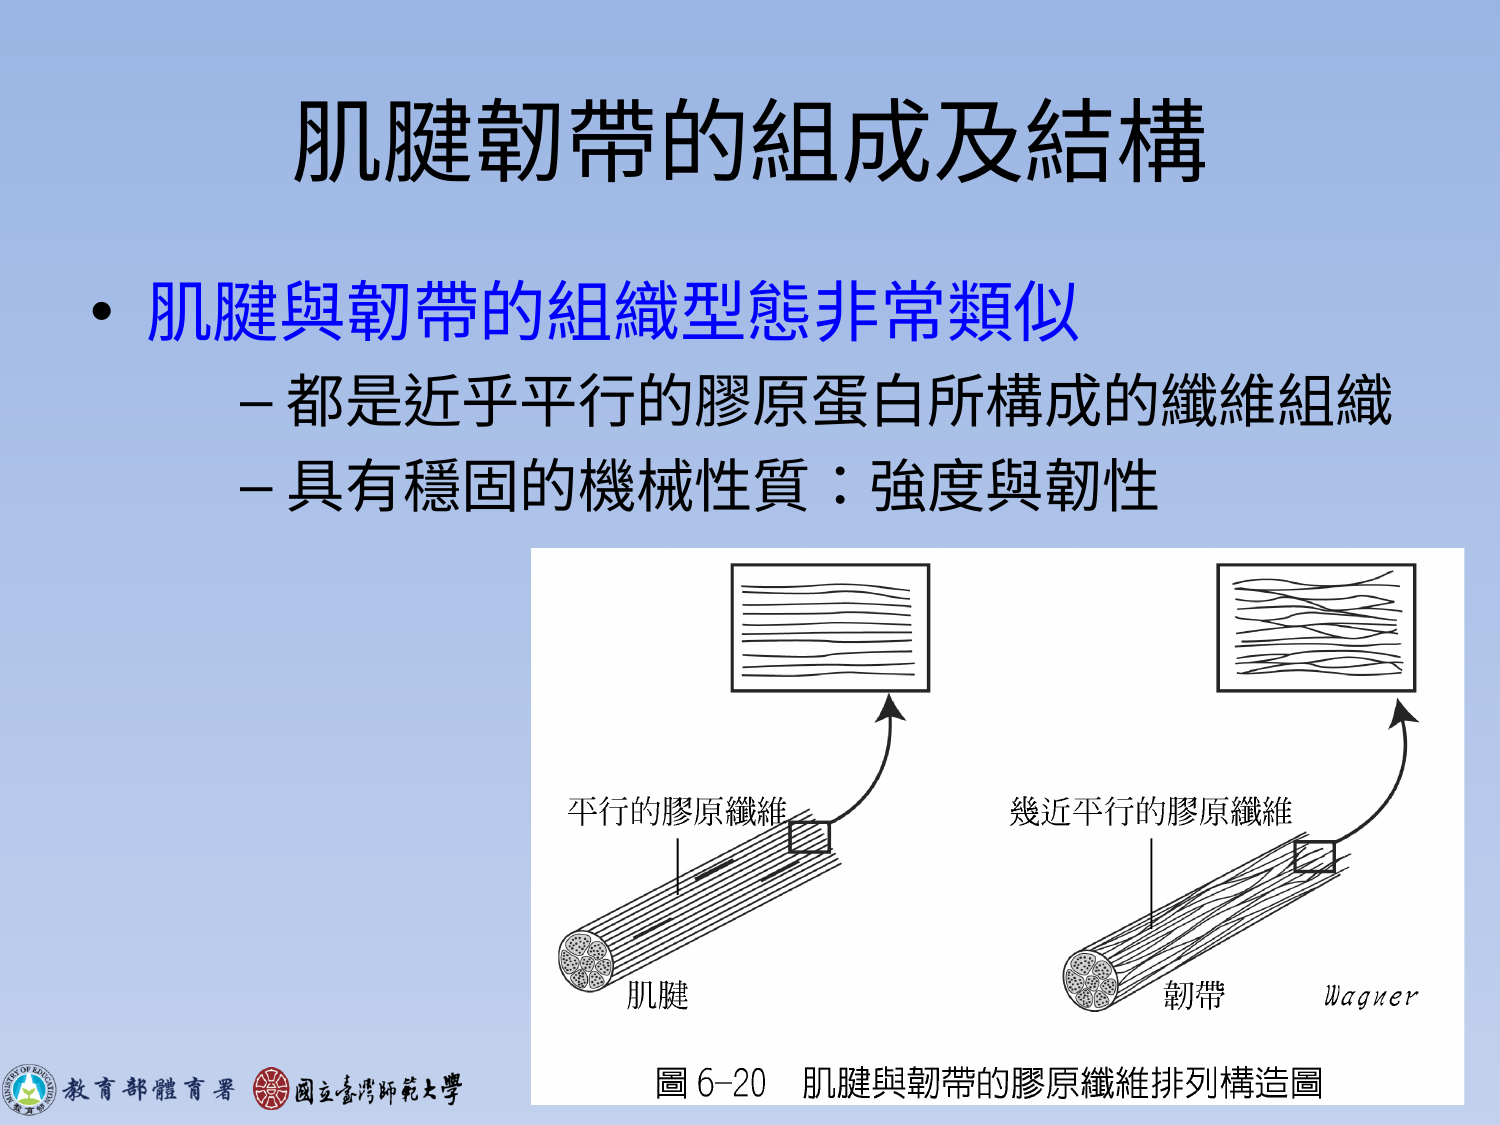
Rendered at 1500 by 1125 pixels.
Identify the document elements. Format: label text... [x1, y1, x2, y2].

picture [531, 548, 1465, 1105]
list 肌腱與韌帶的組織型態非常類似 都是近乎平行的膠原蛋白所構成的纖維組織 具有穩固的機械性質：強度與韌性 [75, 262, 1426, 1005]
title 肌腱韌帶的組成及結構 [75, 45, 1426, 233]
